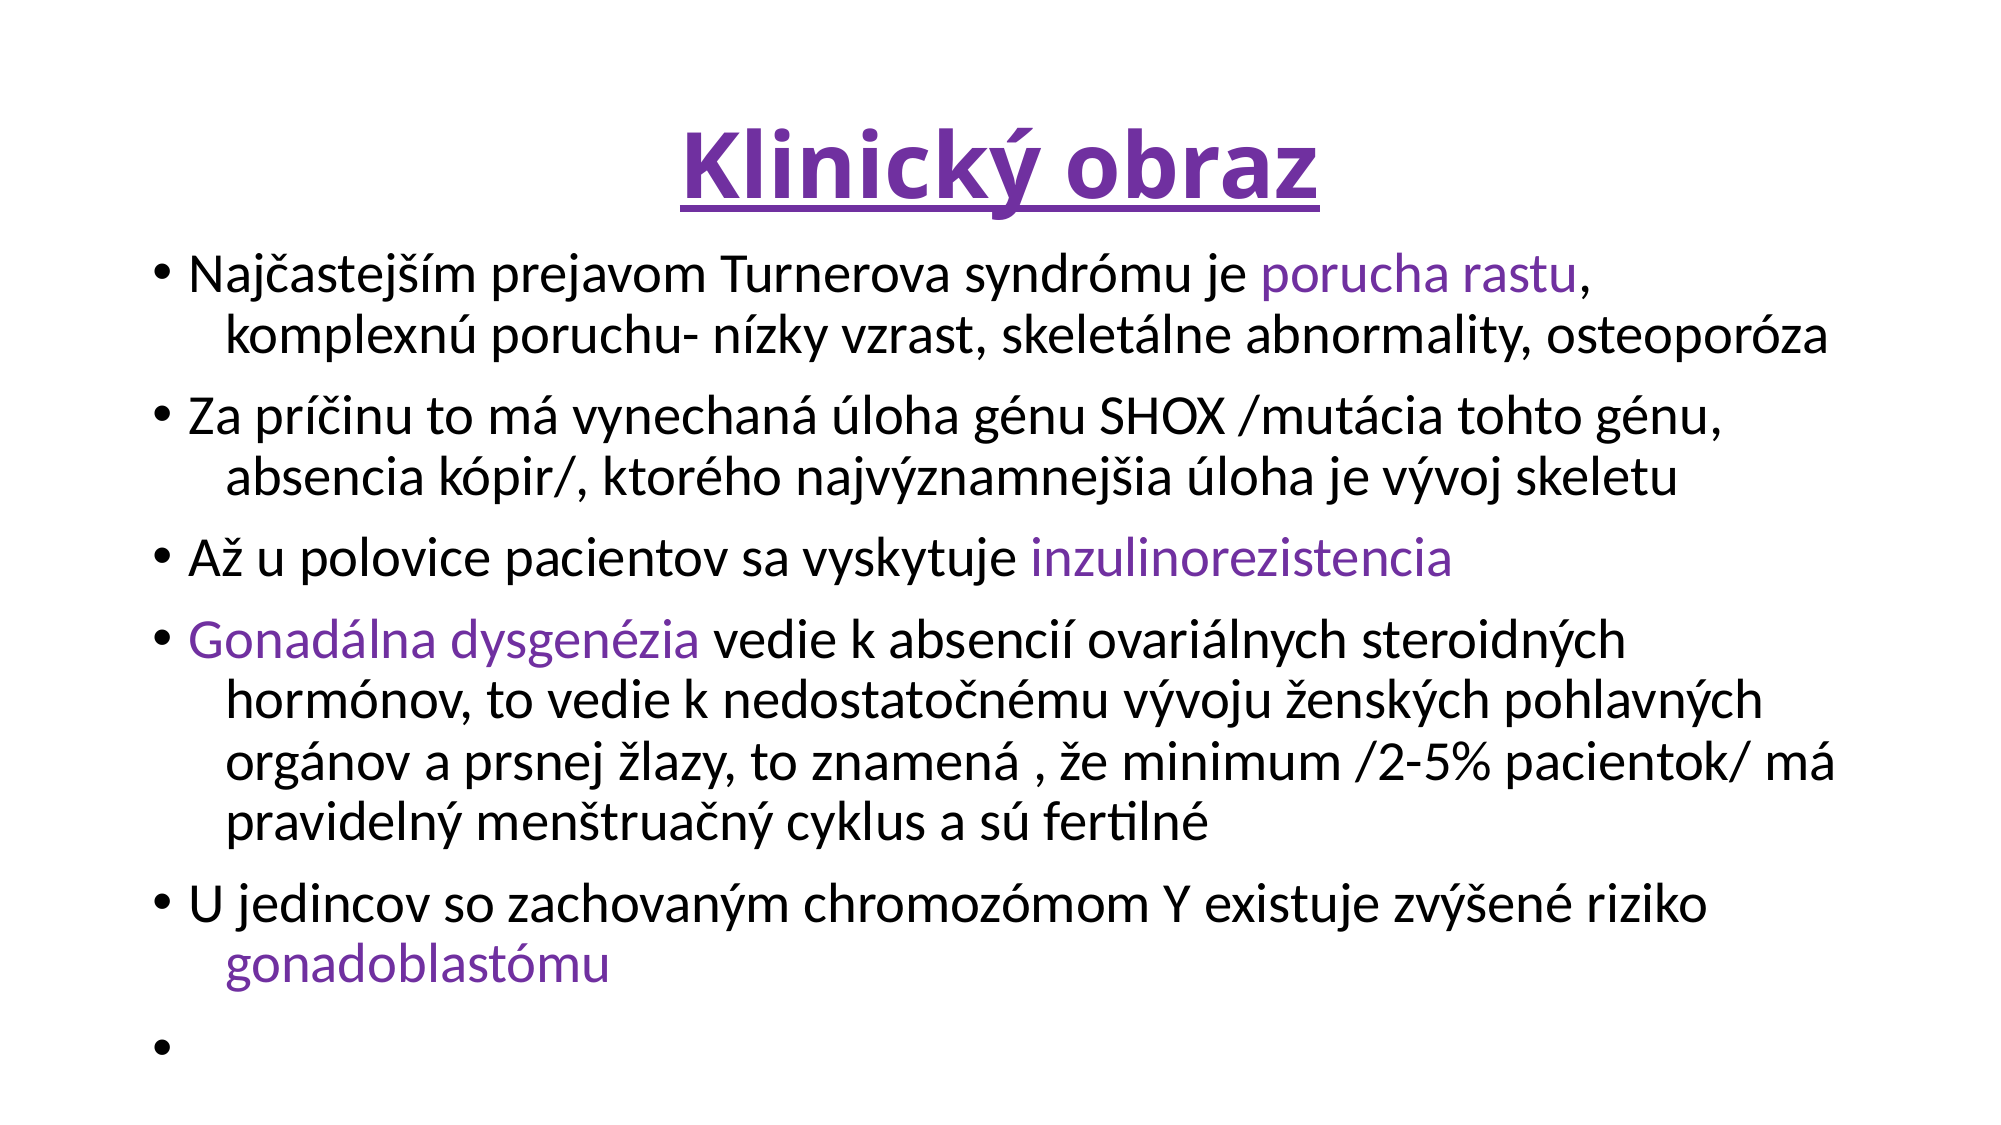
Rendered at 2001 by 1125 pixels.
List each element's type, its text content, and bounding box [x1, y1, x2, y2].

title Klinický obraz [137, 59, 1863, 236]
list Najčastejším prejavom Turnerova syndrómu je porucha rastu, komplexnú poruchu- nízky vzrast, skeletálne abnormality, osteoporóza Za príčinu to má vynechaná úloha génu SHOX /mutácia tohto génu, absencia kópir/, ktorého najvýznamnejšia úloha je vývoj skeletu Až u polovice pacientov sa vyskytuje inzulinorezistencia Gonadálna dysgenézia vedie k absencií ovariálnych steroidných hormónov, to vedie k nedostatočnému vývoju ženských pohlavných orgánov a prsnej žlazy, to znamená , že minimum /2-5% pacientok/ má pravidelný menštruačný cyklus a sú fertilné U jedincov so zachovaným chromozómom Y existuje zvýšené riziko gonadoblastómu [137, 236, 1863, 1049]
